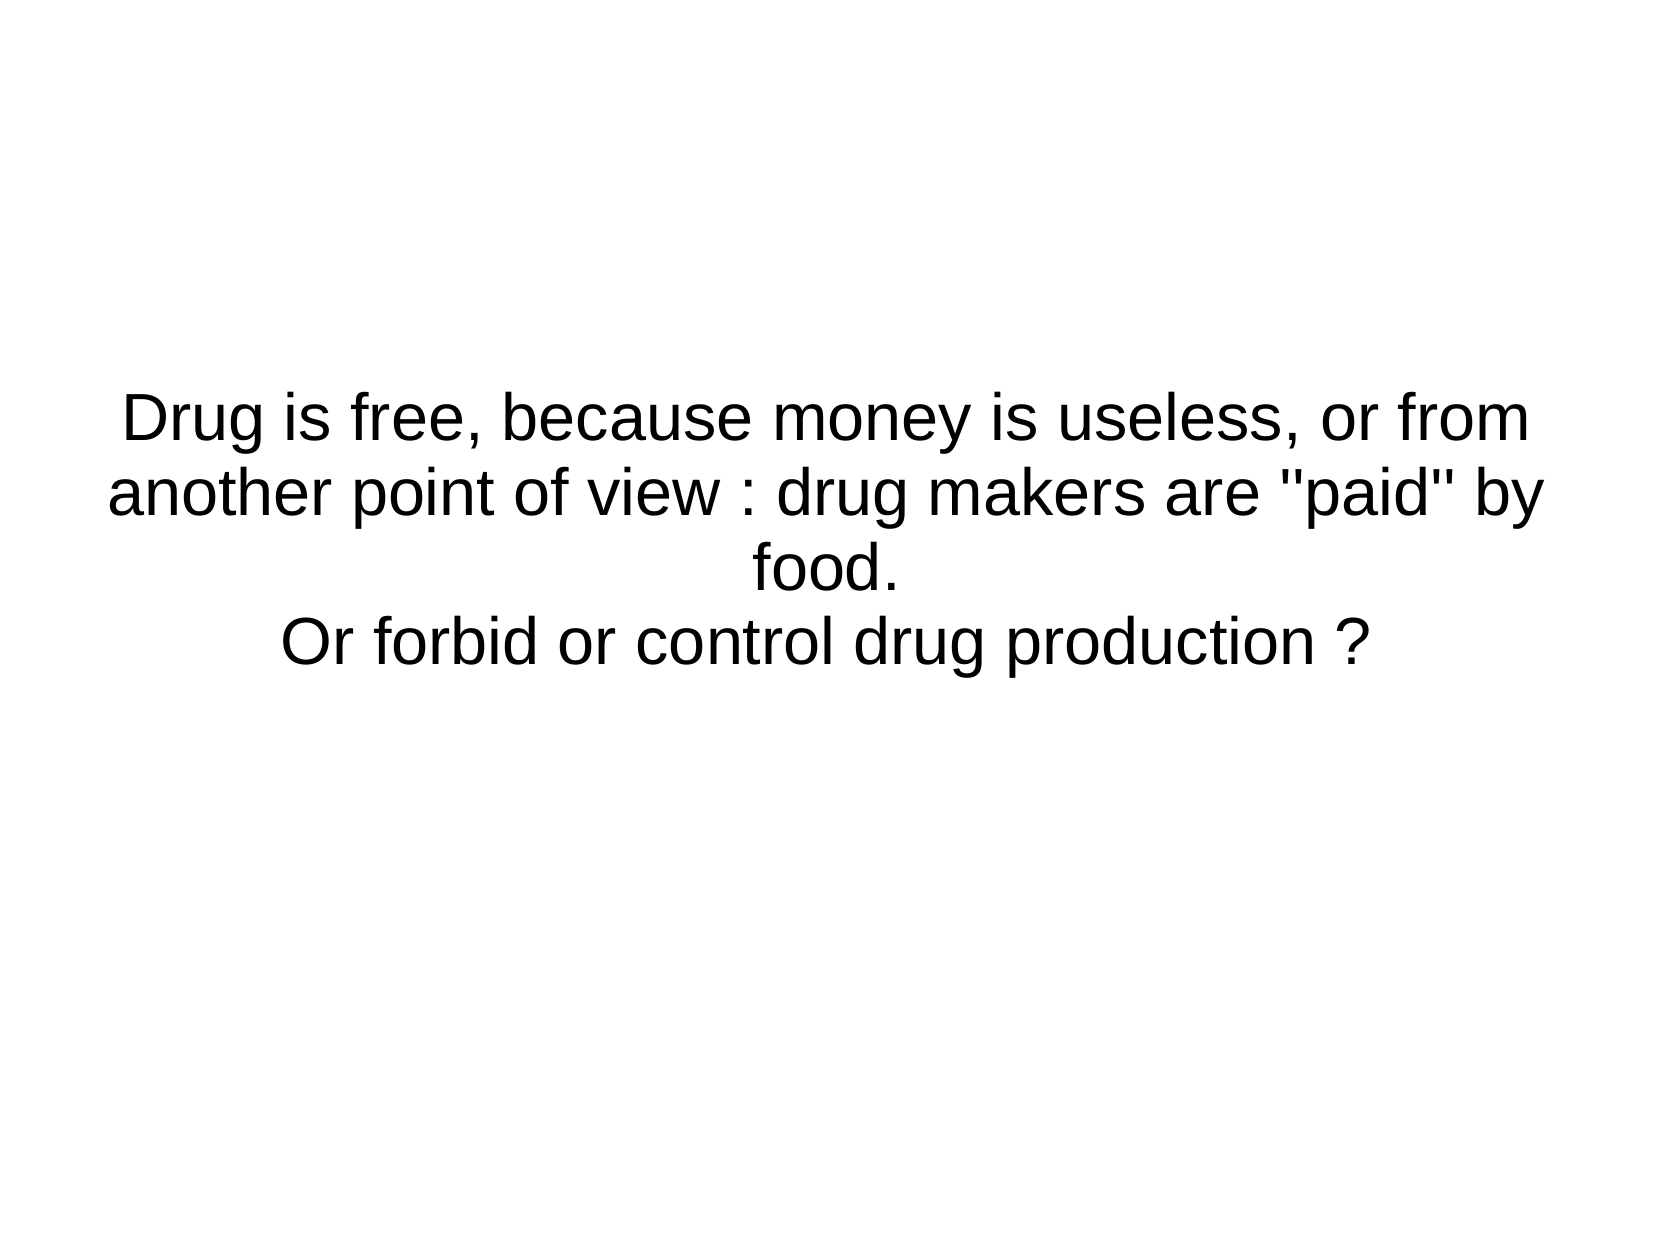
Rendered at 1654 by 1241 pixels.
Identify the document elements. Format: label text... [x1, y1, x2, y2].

subtitle Drug is free, because money is useless, or from another point of view : drug makers are ''paid'' by food. Or forbid or control drug production ? [82, 49, 1571, 1010]
